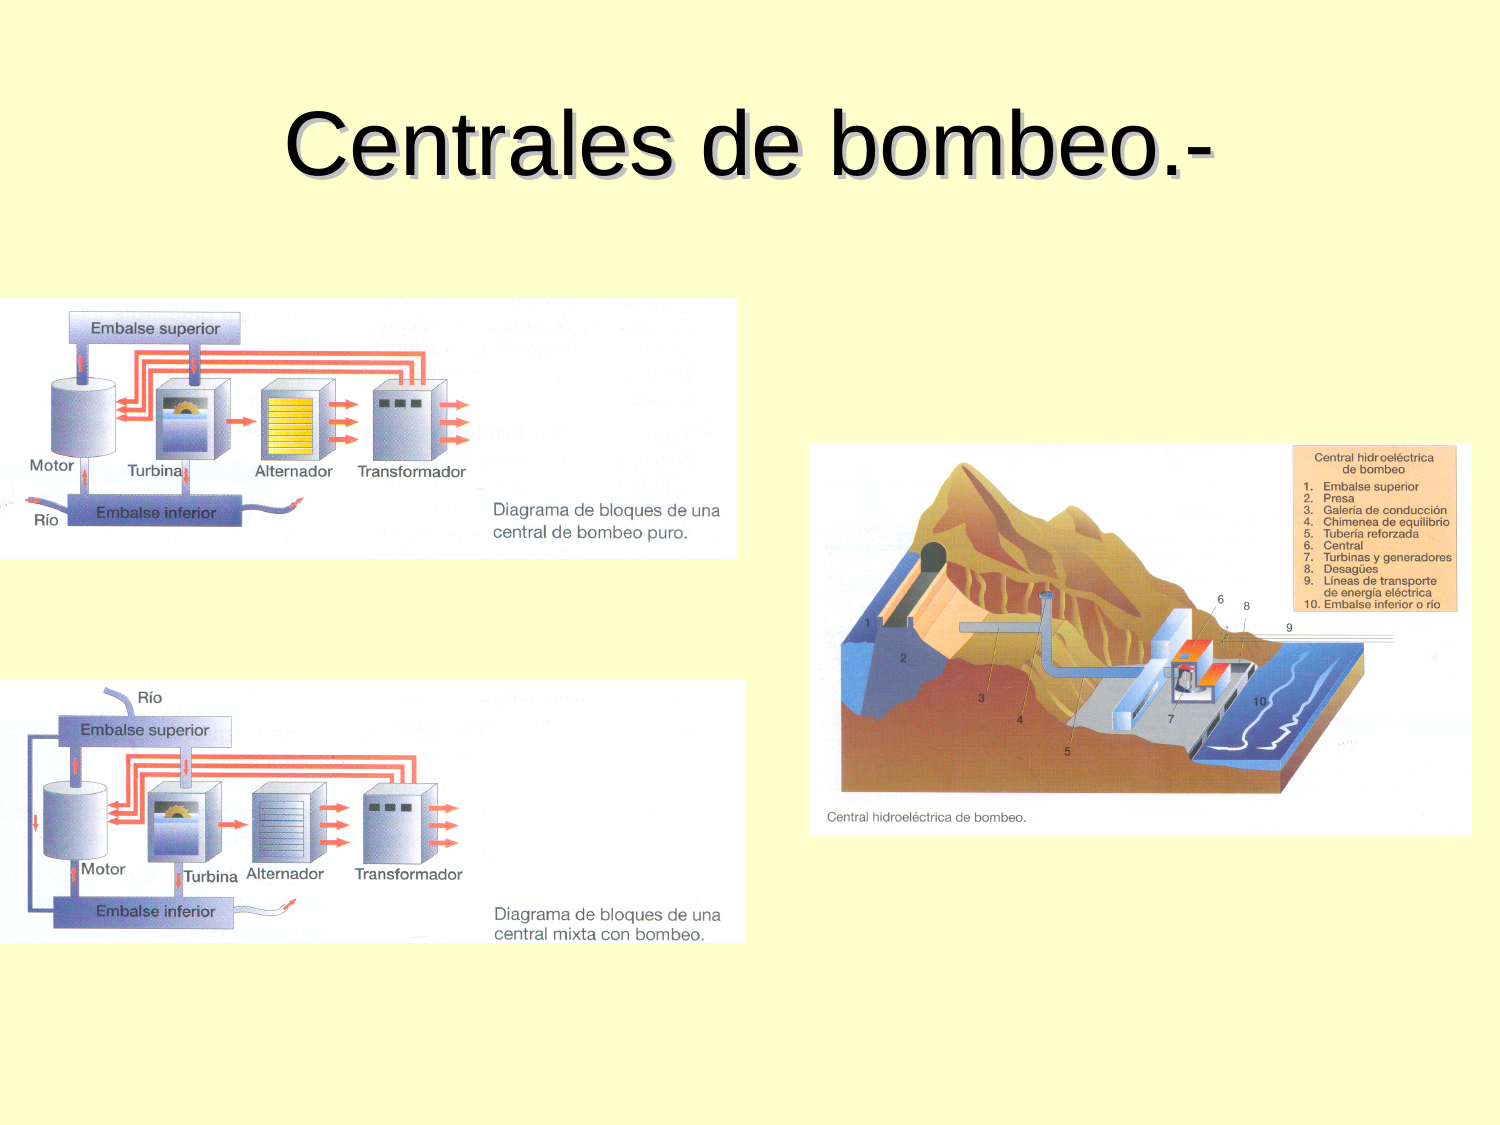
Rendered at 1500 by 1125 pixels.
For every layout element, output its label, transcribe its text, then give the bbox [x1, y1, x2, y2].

title Centrales de bombeo.- [75, 45, 1426, 233]
picture [0, 298, 738, 559]
picture [809, 444, 1472, 836]
picture [0, 680, 746, 943]
